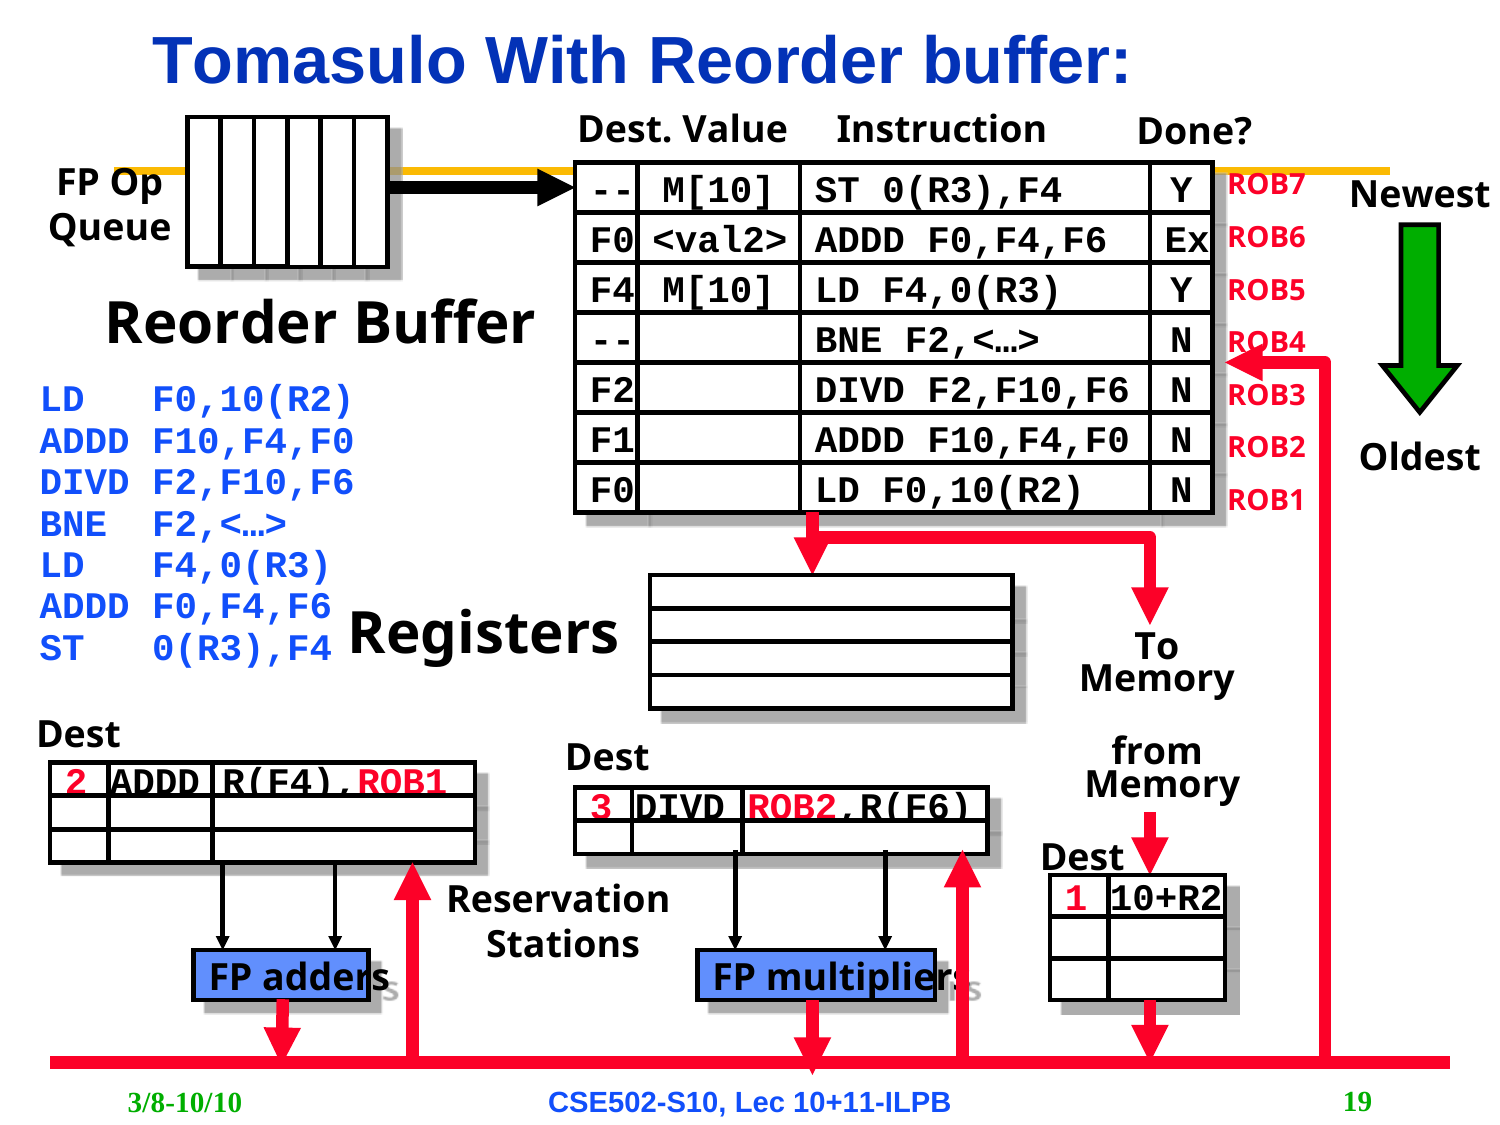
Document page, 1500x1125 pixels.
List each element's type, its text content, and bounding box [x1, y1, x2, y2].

text_box N [1149, 362, 1213, 412]
text_box from Memory [1069, 719, 1255, 812]
text_box BNE F2,<…> [800, 312, 1149, 362]
text_box 2 ADDD R(F4),ROB1 [111, 765, 210, 795]
text_box ADDD F0,F4,F6 [800, 212, 1149, 262]
text_box N [1149, 312, 1213, 362]
title Tomasulo With Reorder buffer: [137, 0, 1379, 126]
text_box 2 ADDD R(F4),ROB1 [215, 762, 475, 795]
text_box [187, 116, 388, 267]
text_box [1050, 916, 1106, 1000]
text_box 3/8-10/10 [112, 1088, 426, 1113]
text_box LD F0,10(R2) [800, 462, 1149, 513]
text_box ST 0(R3),F4 [800, 162, 1149, 212]
text_box FP adders [193, 950, 369, 1000]
text_box [745, 820, 988, 855]
text_box Reservation Stations [431, 866, 696, 973]
text_box M[10] [637, 262, 800, 312]
text_box Dest [549, 724, 665, 786]
text_box Oldest [1343, 424, 1496, 486]
text_box Y [1149, 162, 1213, 212]
text_box FP Op Queue [33, 149, 187, 256]
text_box [574, 820, 630, 855]
text_box 1 10+R2 [1050, 886, 1106, 916]
text_box Y [1149, 262, 1213, 312]
text_box M[10] [637, 162, 800, 212]
text_box 3 DIVD ROB2,R(F6) [634, 790, 740, 820]
text_box ADDD F10,F4,F0 [800, 412, 1149, 462]
text_box F4 [575, 262, 637, 312]
text_box [50, 795, 106, 863]
text_box Dest. Value Instruction [562, 97, 1064, 158]
text_box F10 [575, 412, 637, 462]
text_box 1 10+R2 [1111, 874, 1225, 916]
text_box F0 [575, 462, 637, 513]
text_box LD F0,10(R2) ADDD F10,F4,F0 DIVD F2,F10,F6 BNE F2,<…> LD F4,0(R3) ADDD F0,F4,F6 ST 0(R3),F4 [24, 385, 376, 672]
text_box F0 [575, 212, 637, 262]
text_box -- [575, 312, 637, 362]
text_box 3 DIVD ROB2,R(F6) [745, 787, 988, 820]
text_box [1111, 916, 1225, 1000]
text_box CSE502-S10, Lec 10+11-ILPB [512, 1088, 988, 1113]
text_box DIVD F2,F10,F6 [800, 362, 1149, 412]
text_box <val2> [637, 212, 800, 262]
text_box ROB7 ROB6 ROB5 ROB4 ROB3 ROB2 ROB1 [1212, 162, 1322, 524]
text_box [111, 795, 210, 860]
text_box Dest [1024, 824, 1140, 886]
text_box Registers [333, 587, 635, 673]
text_box F2 [575, 362, 637, 412]
text_box Dest [21, 702, 136, 763]
text_box 2 ADDD R(F4),ROB1 [50, 763, 106, 795]
text_box Newest [1334, 162, 1500, 223]
text_box 3 DIVD ROB2,R(F6) [574, 787, 630, 820]
text_box Done? [1121, 99, 1268, 161]
text_box [637, 312, 800, 513]
text_box [215, 795, 475, 863]
text_box LD F4,0(R3) [800, 262, 1149, 312]
text_box [650, 575, 1013, 709]
text_box -- [575, 162, 637, 212]
text_box Ex [1149, 212, 1213, 262]
text_box Reorder Buffer [89, 277, 552, 363]
text_box [634, 820, 740, 852]
text_box N [1149, 412, 1213, 462]
text_box FP multipliers [697, 950, 936, 1000]
text_box <number> [1074, 1087, 1388, 1113]
text_box [1382, 224, 1458, 413]
text_box To Memory [1064, 613, 1250, 706]
text_box N [1149, 462, 1213, 513]
